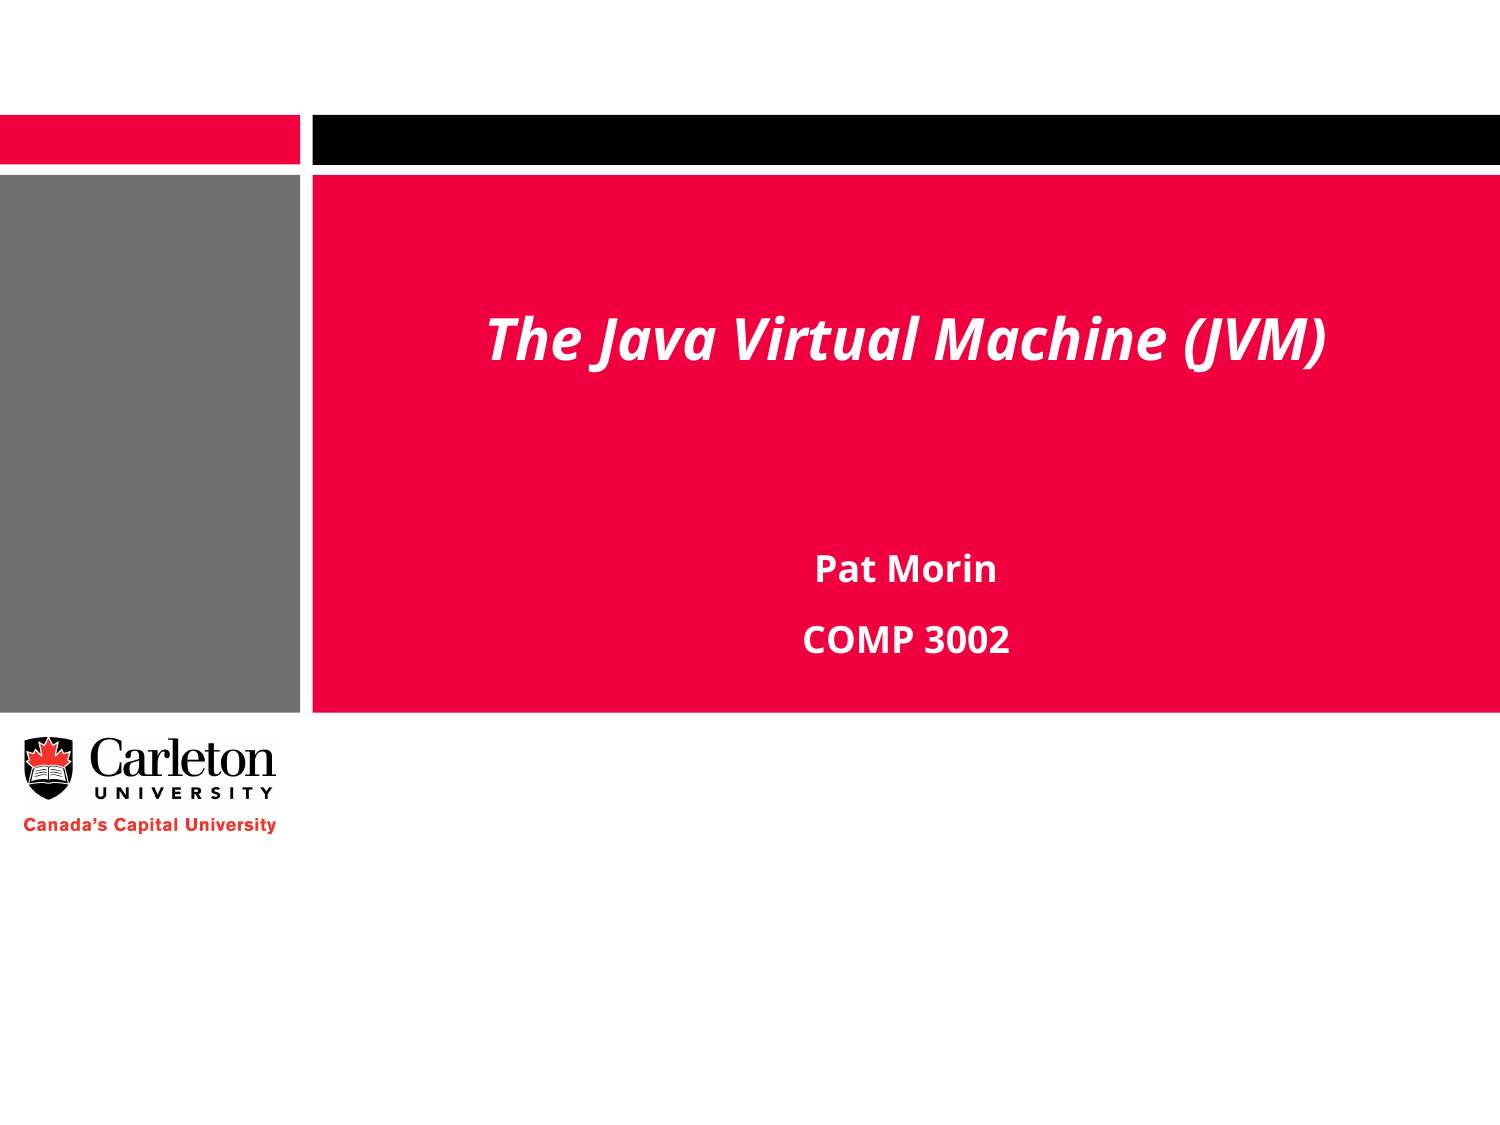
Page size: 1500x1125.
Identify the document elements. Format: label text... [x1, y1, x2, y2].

title The Java Virtual Machine (JVM) [312, 174, 1500, 501]
picture [24, 737, 276, 834]
subtitle Pat Morin COMP 3002 [312, 524, 1500, 713]
